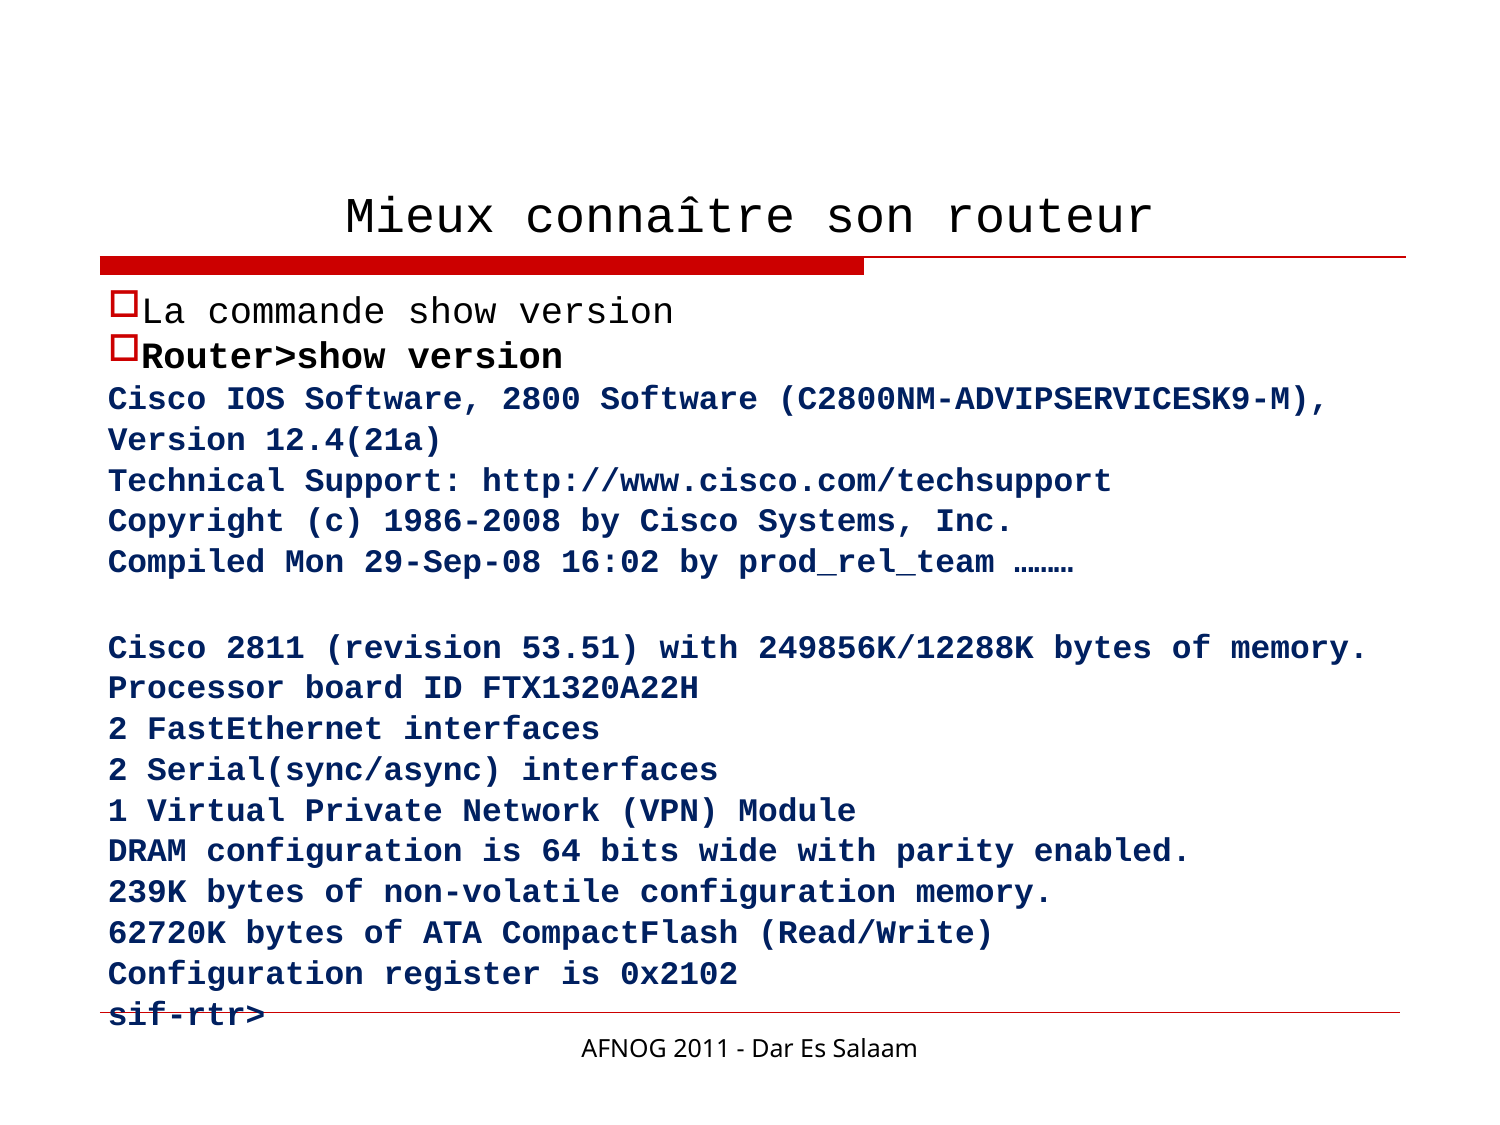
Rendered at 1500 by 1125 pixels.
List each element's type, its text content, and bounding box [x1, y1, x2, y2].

text_box AFNOG 2011 - Dar Es Salaam [512, 1024, 988, 1103]
list La commande show version Router>show version Cisco IOS Software, 2800 Software (C2800NM-ADVIPSERVICESK9-M), Version 12.4(21a) Technical Support: http://www.cisco.com/techsupport Copyright (c) 1986-2008 by Cisco Systems, Inc. Compiled Mon 29-Sep-08 16:02 by prod_rel_team ……… Cisco 2811 (revision 53.51) with 249856K/12288K bytes of memory. Processor board ID FTX1320A22H 2 FastEthernet interfaces 2 Serial(sync/async) interfaces 1 Virtual Private Network (VPN) Module DRAM configuration is 64 bits wide with parity enabled. 239K bytes of non-volatile configuration memory. 62720K bytes of ATA CompactFlash (Read/Write) Configuration register is 0x2102 sif-rtr> [92, 287, 1450, 1040]
title Mieux connaître son routeur [94, 49, 1407, 250]
